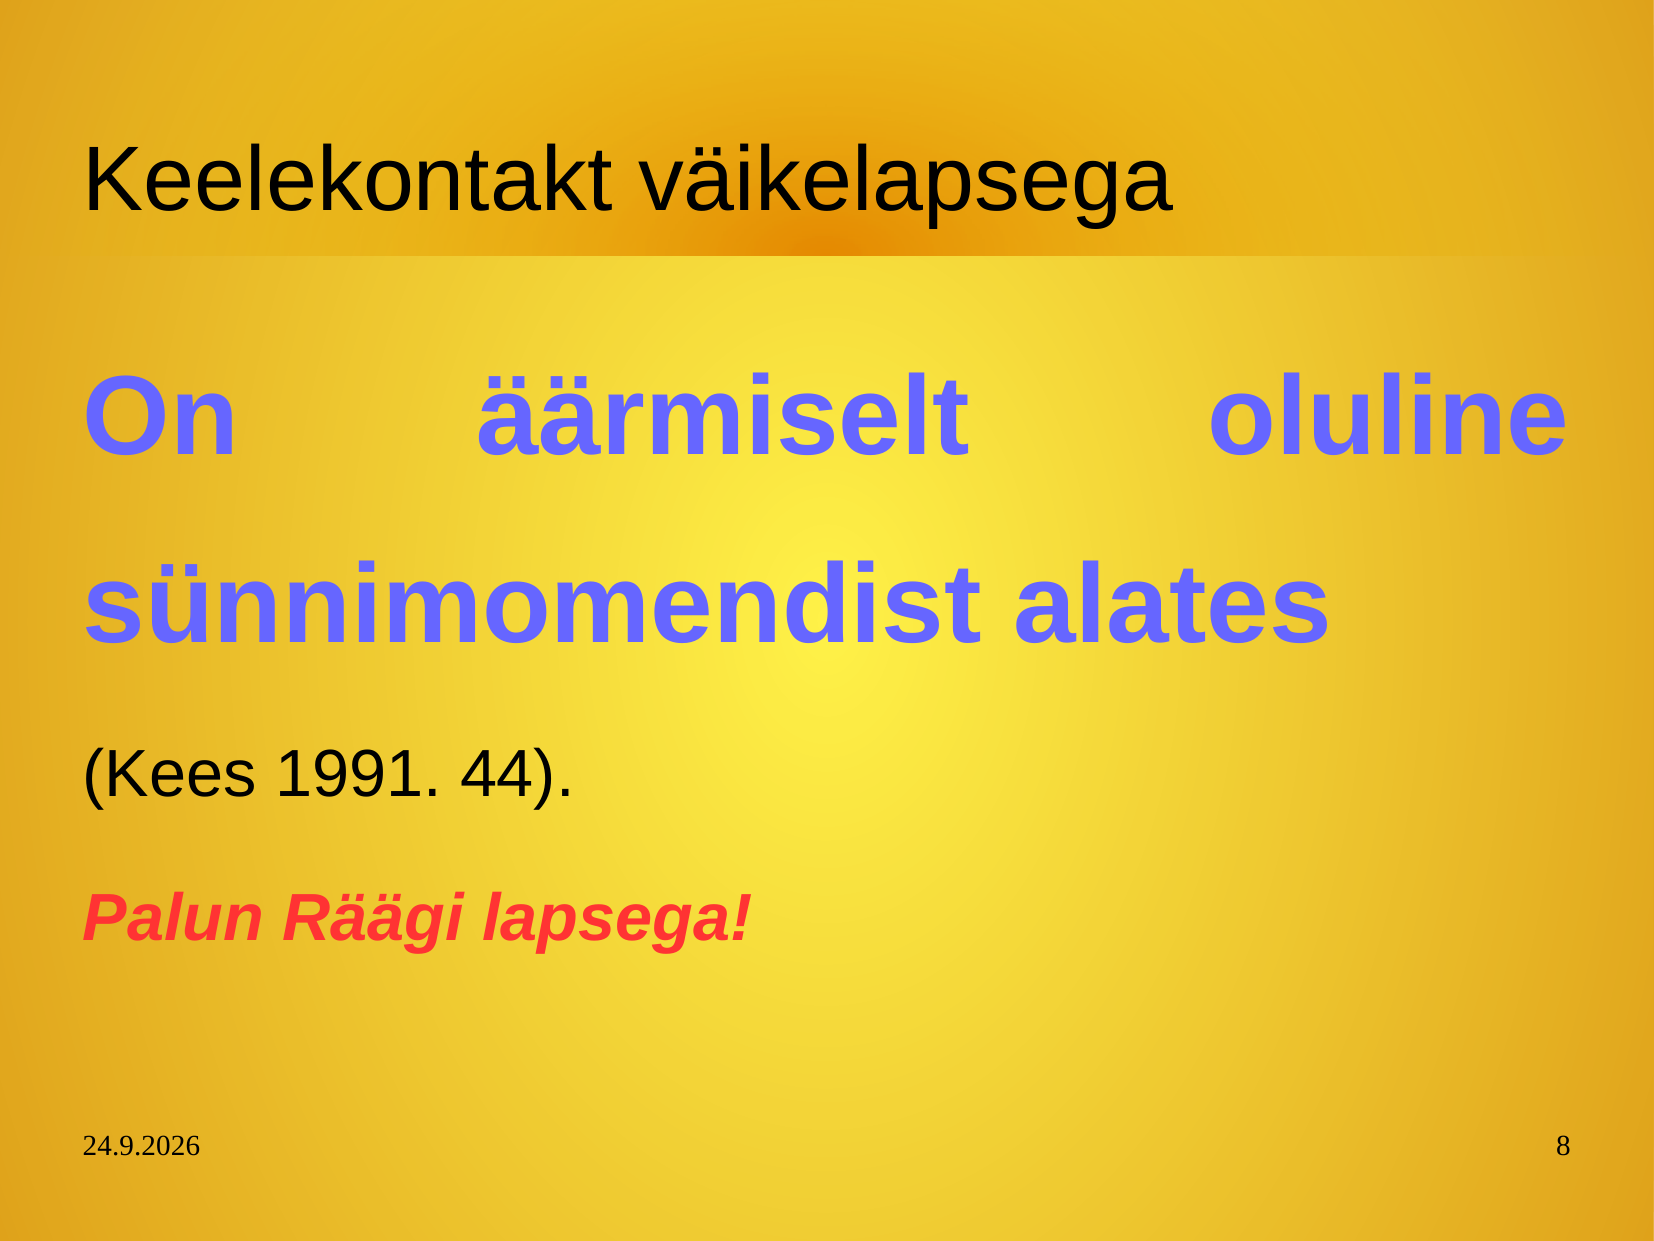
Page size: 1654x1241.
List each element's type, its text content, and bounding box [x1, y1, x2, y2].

list On äärmiselt oluline sünnimomendist alates (Kees 1991. 44). Palun Räägi lapsega! [82, 290, 1571, 1010]
title Keelekontakt väikelapsega [82, 49, 1571, 257]
